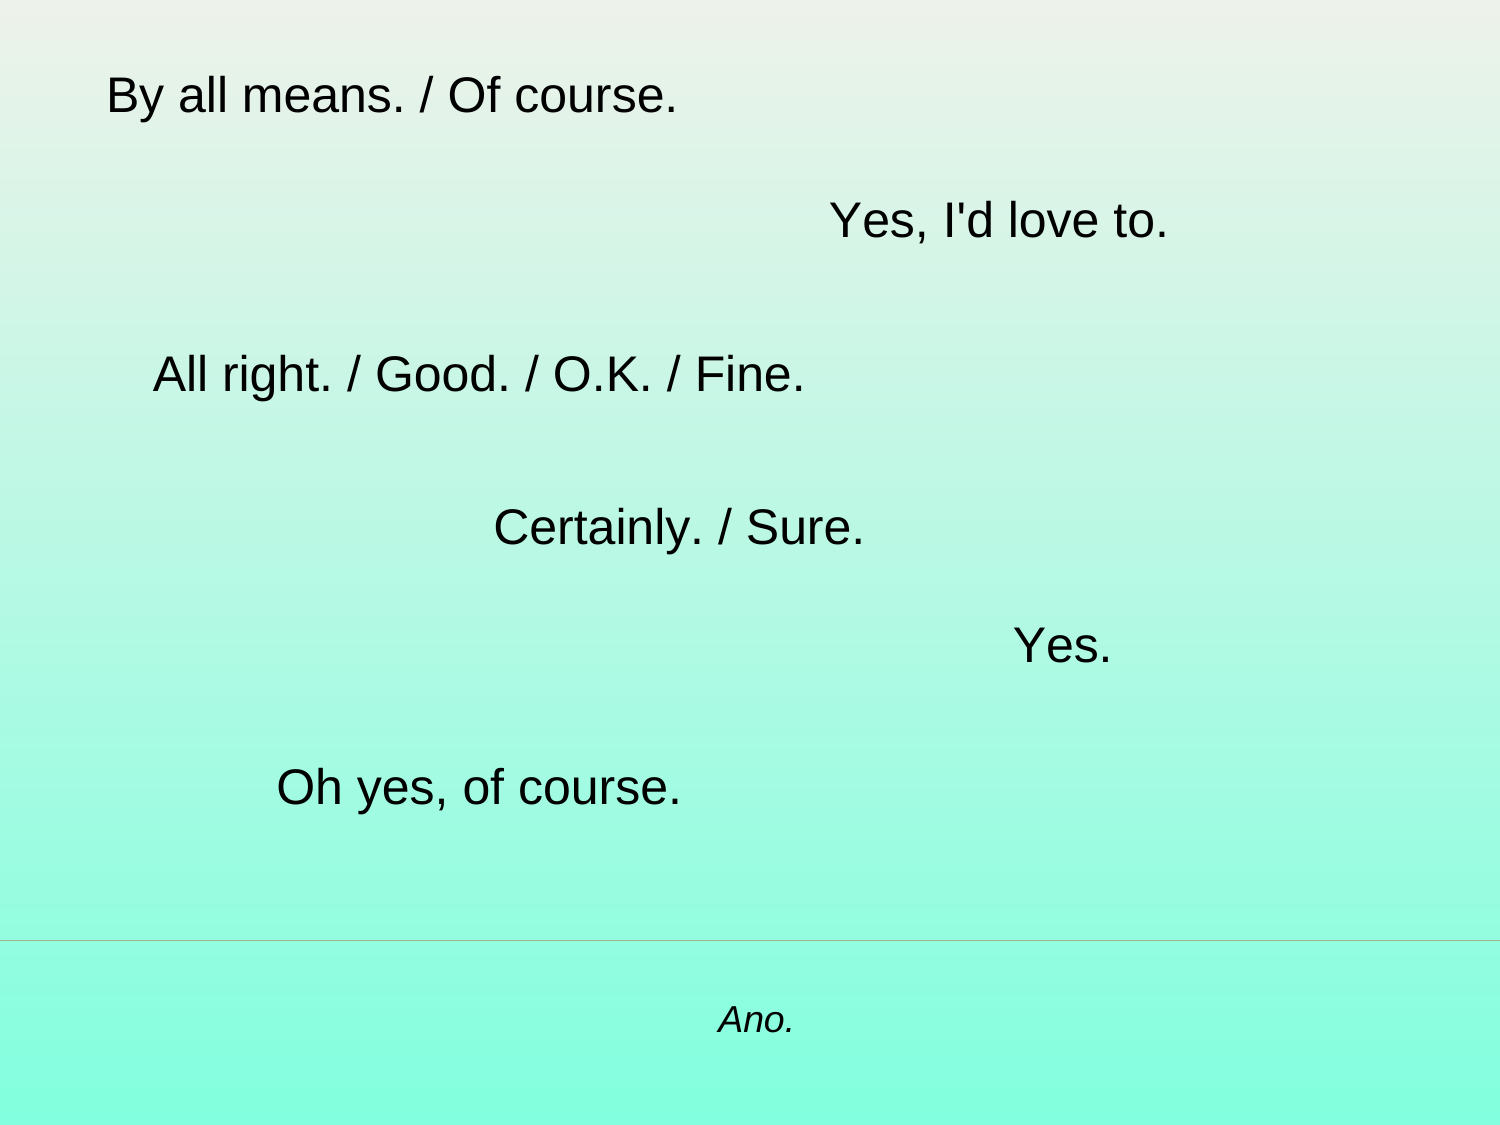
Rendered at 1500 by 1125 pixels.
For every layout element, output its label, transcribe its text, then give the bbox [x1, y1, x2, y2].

text_box Certainly. / Sure. [478, 486, 881, 563]
text_box Yes. [998, 604, 1436, 681]
text_box Oh yes, of course. [261, 746, 698, 823]
text_box By all means. / Of course. [91, 54, 694, 131]
text_box All right. / Good. / O.K. / Fine. [138, 333, 822, 409]
text_box Ano. [703, 987, 811, 1049]
text_box Yes, I'd love to. [814, 179, 1185, 256]
